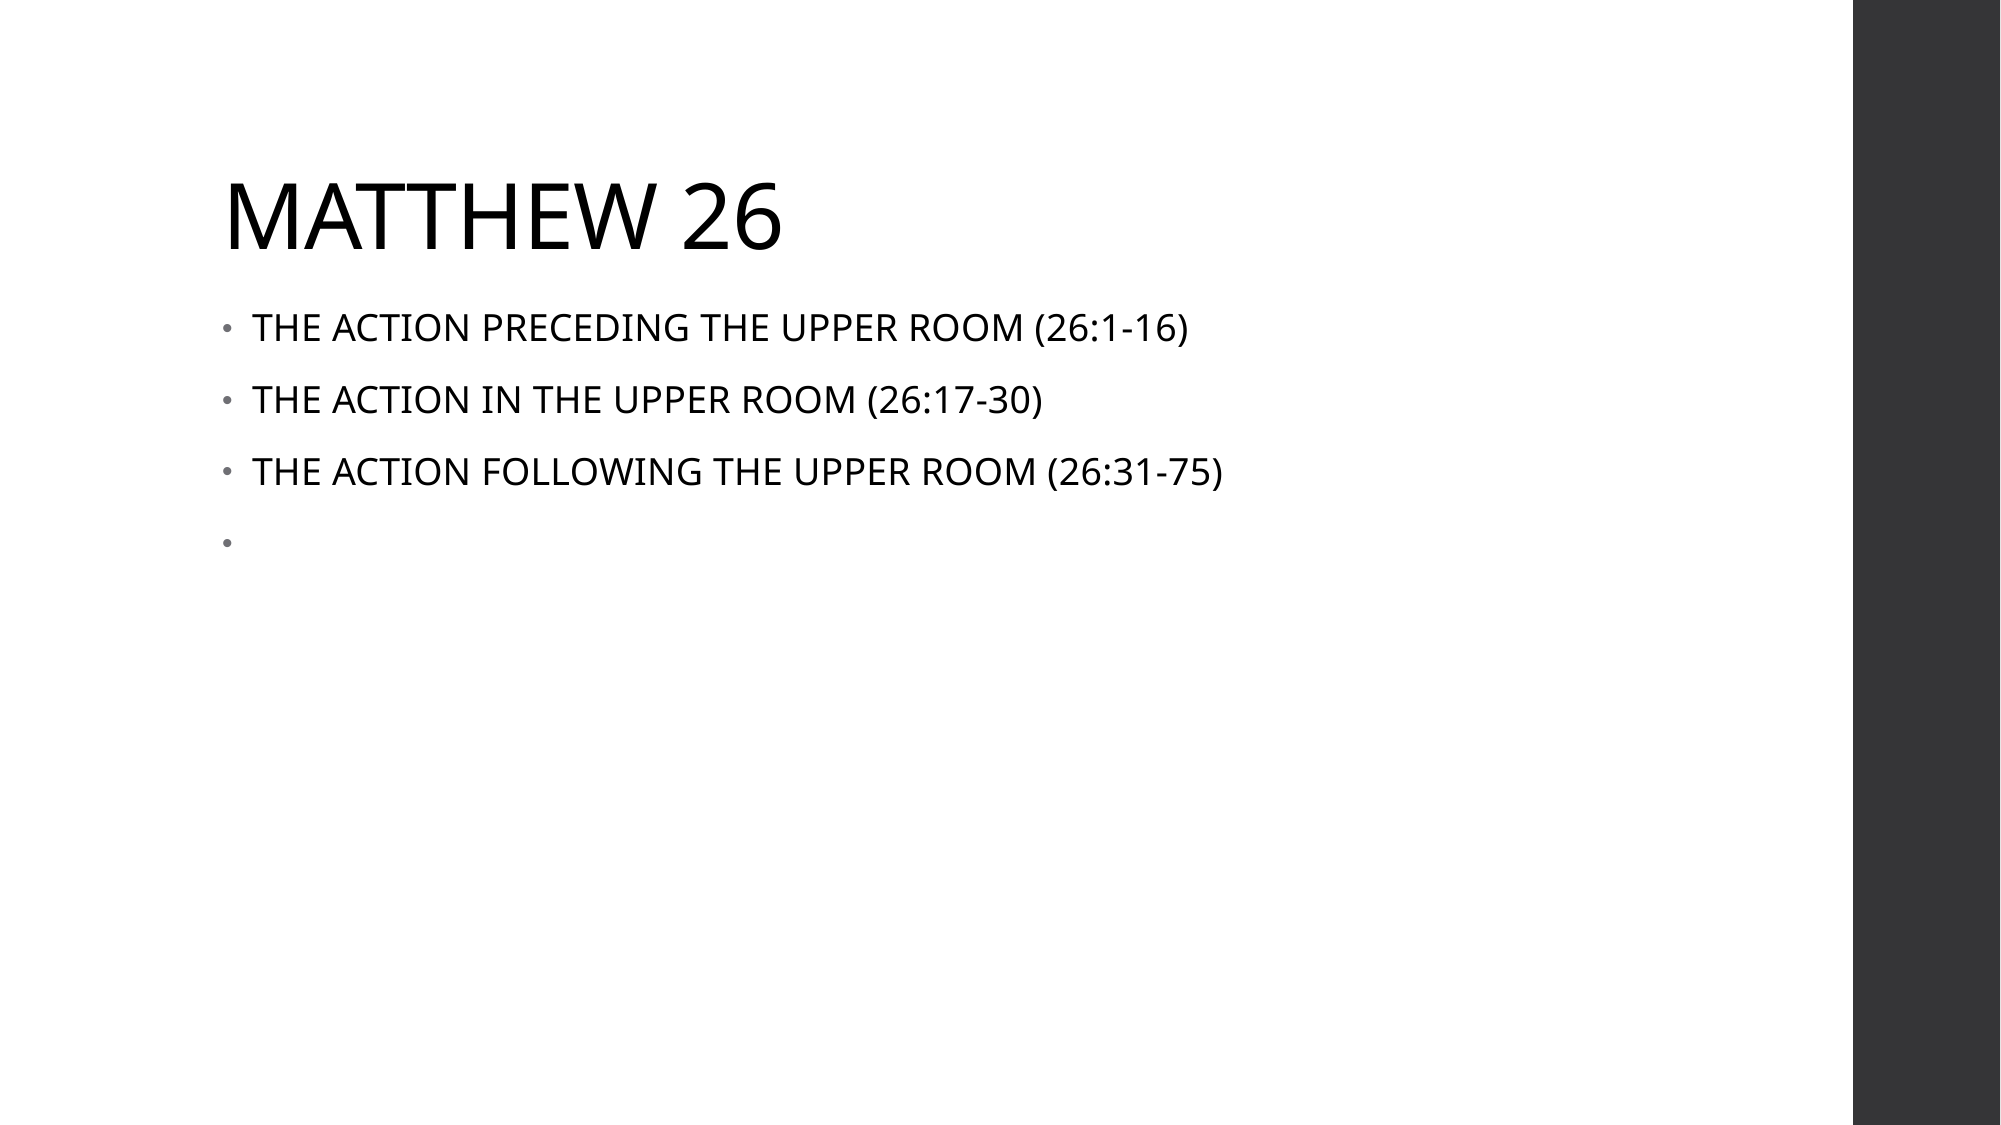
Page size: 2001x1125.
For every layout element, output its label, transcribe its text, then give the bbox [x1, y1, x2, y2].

title MATTHEW 26 [206, 60, 1797, 278]
list THE ACTION PRECEDING THE UPPER ROOM (26:1-16) THE ACTION IN THE UPPER ROOM (26:17-30) THE ACTION FOLLOWING THE UPPER ROOM (26:31-75) [206, 299, 1617, 1014]
